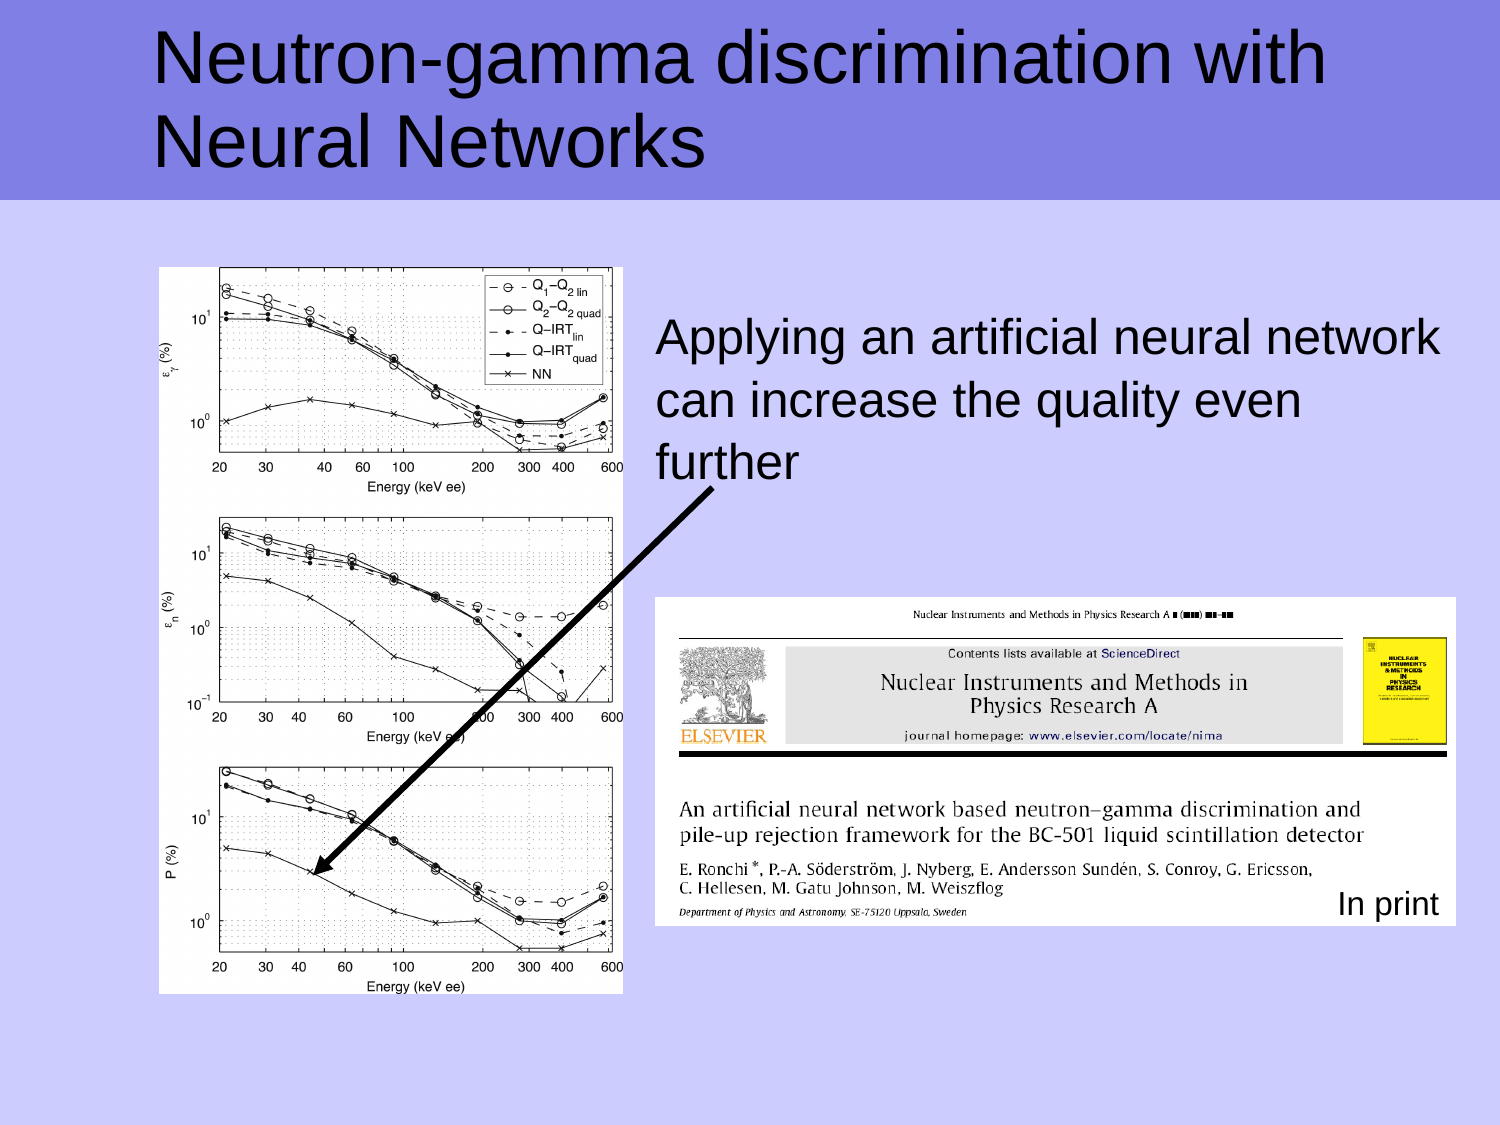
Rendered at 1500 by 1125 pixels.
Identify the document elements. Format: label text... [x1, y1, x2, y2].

text_box In print [1322, 874, 1455, 930]
picture [159, 267, 623, 995]
title Neutron-gamma discrimination with Neural Networks [137, 8, 1413, 192]
picture [655, 597, 1456, 927]
text_box Applying an artificial neural network can increase the quality even further [655, 302, 1447, 474]
